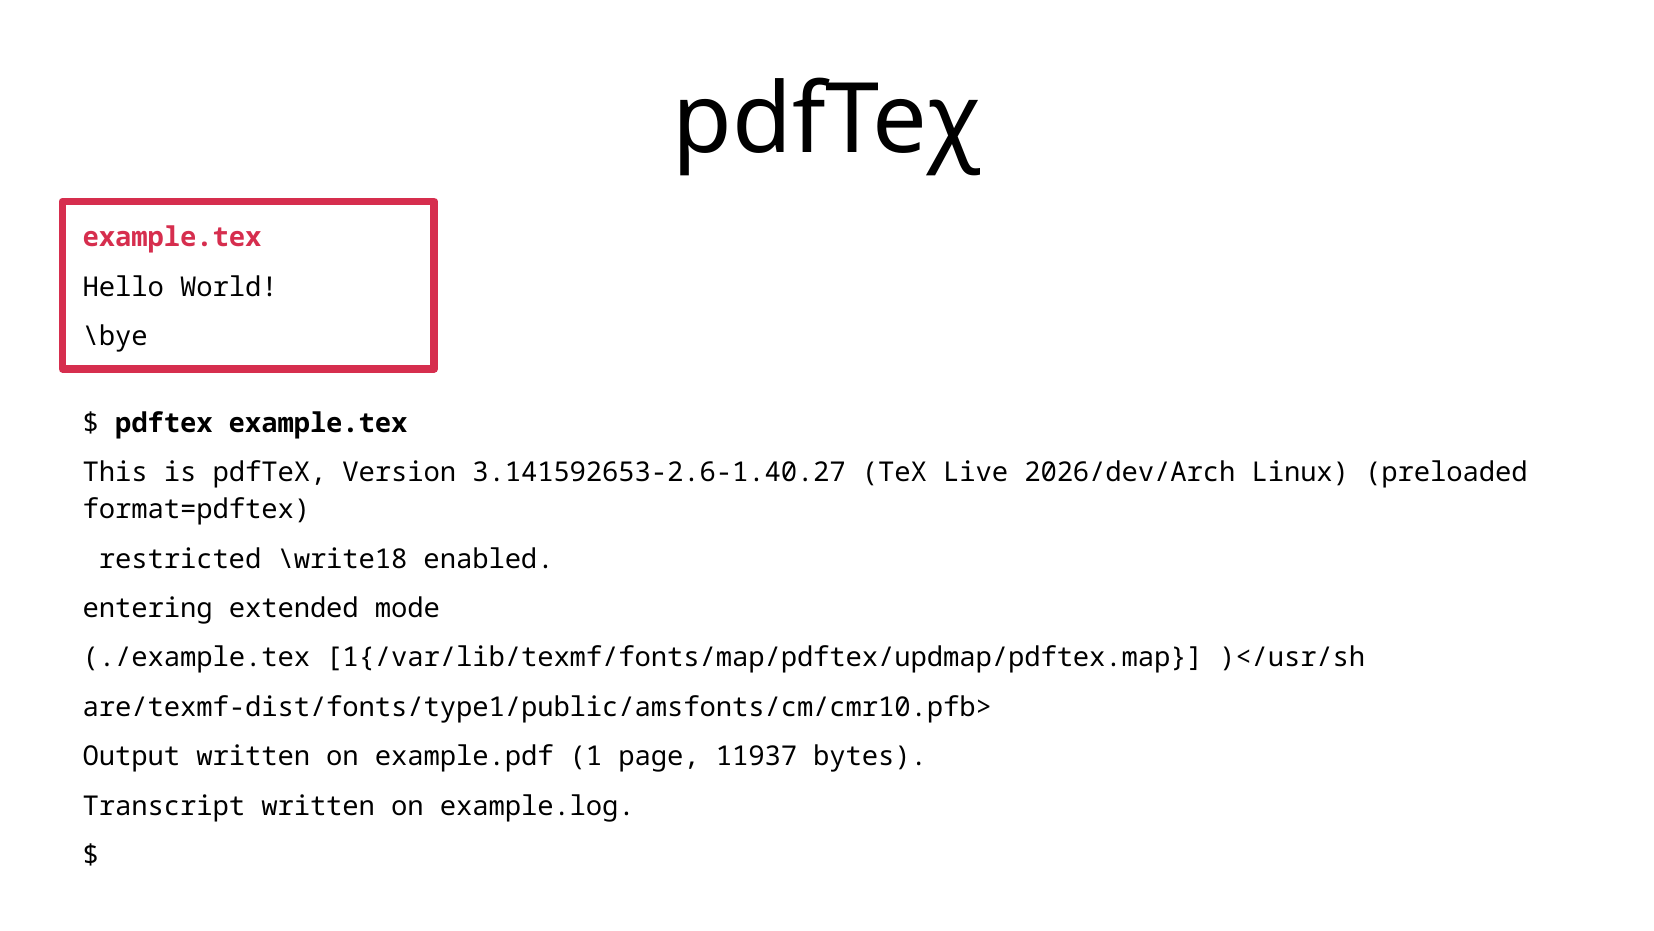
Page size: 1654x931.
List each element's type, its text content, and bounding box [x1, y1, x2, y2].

list example.tex Hello World! \bye $ pdftex example.tex This is pdfTeX, Version 3.141592653-2.6-1.40.27 (TeX Live 2026/dev/Arch Linux) (preloaded format=pdftex) restricted \write18 enabled. entering extended mode (./example.tex [1{/var/lib/texmf/fonts/map/pdftex/updmap/pdftex.map}] )</usr/sh are/texmf-dist/fonts/type1/public/amsfonts/cm/cmr10.pfb> Output written on example.pdf (1 page, 11937 bytes). Transcript written on example.log. $ [82, 217, 1571, 888]
list example.tex Hello World! \bye $ pdftex example.tex This is pdfTeX, Version 3.141592653-2.6-1.40.27 (TeX Live 2026/dev/Arch Linux) (preloaded format=pdftex) restricted \write18 enabled. entering extended mode (./example.tex [1{/var/lib/texmf/fonts/map/pdftex/updmap/pdftex.map}] )</usr/sh are/texmf-dist/fonts/type1/public/amsfonts/cm/cmr10.pfb> Output written on example.pdf (1 page, 11937 bytes). Transcript written on example.log. $ [82, 217, 430, 365]
title pdfTeχ [82, 37, 1571, 193]
